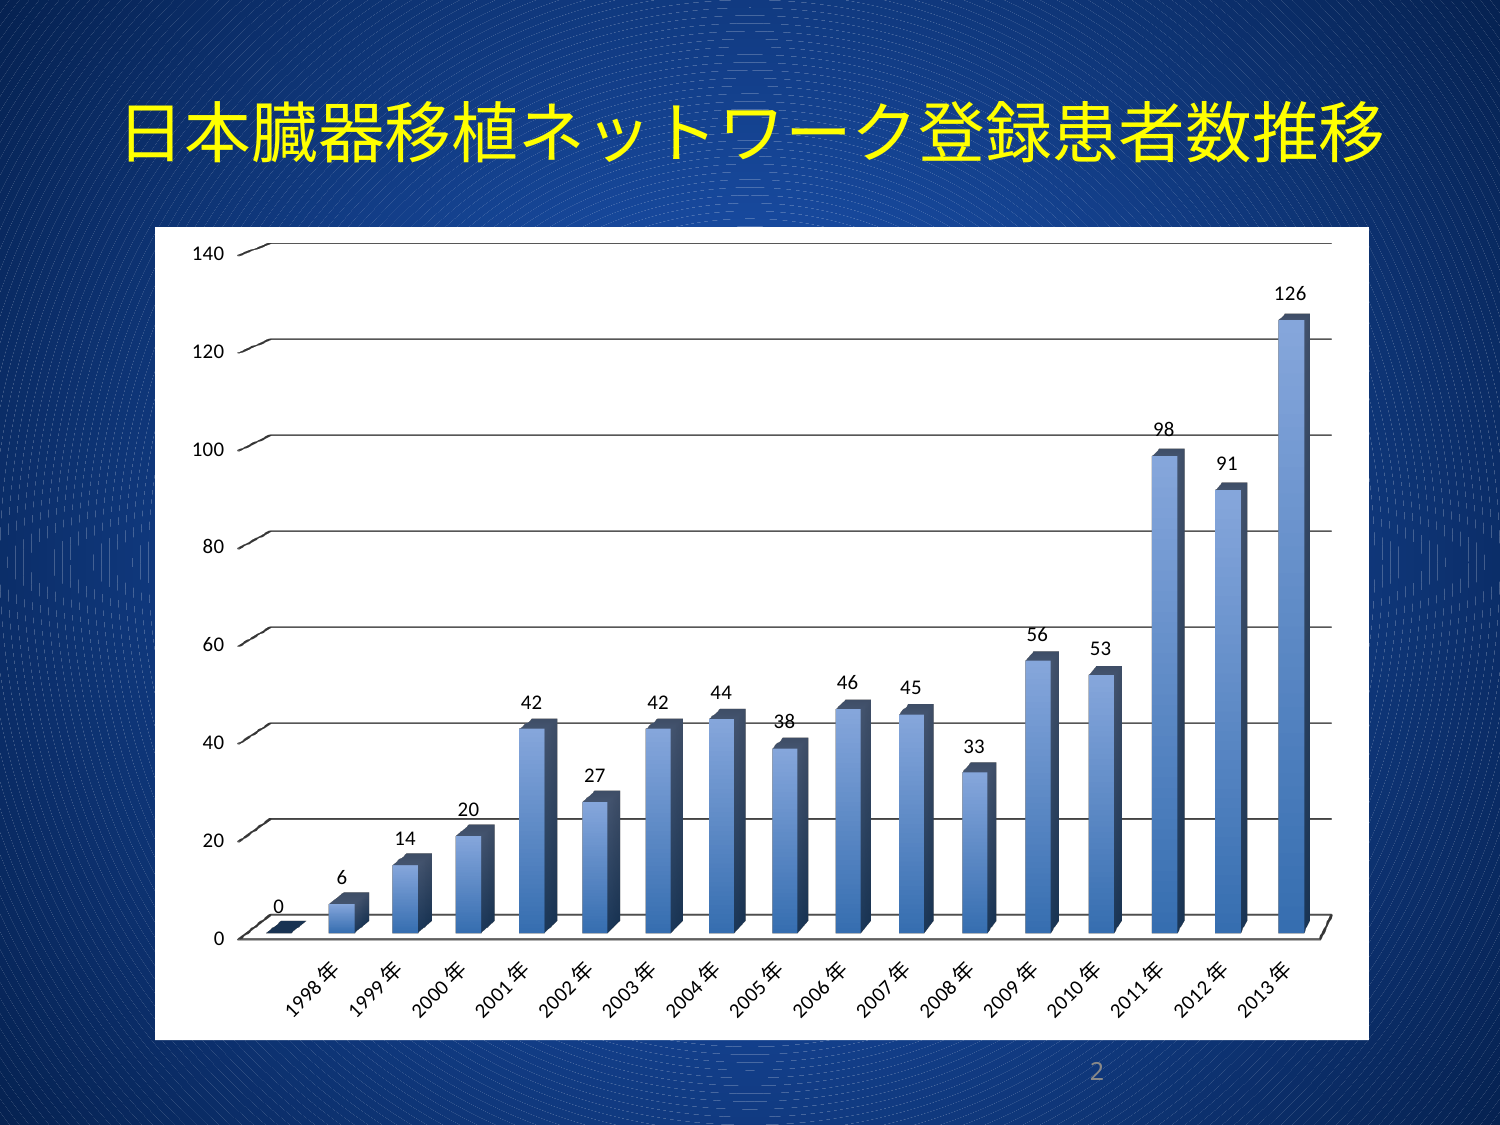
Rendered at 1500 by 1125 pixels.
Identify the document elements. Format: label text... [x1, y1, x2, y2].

text_box 日本臓器移植ネットワーク登録患者数推移 [77, 37, 1428, 225]
text_box 2 [1074, 1042, 1426, 1103]
chart [155, 227, 1369, 1041]
